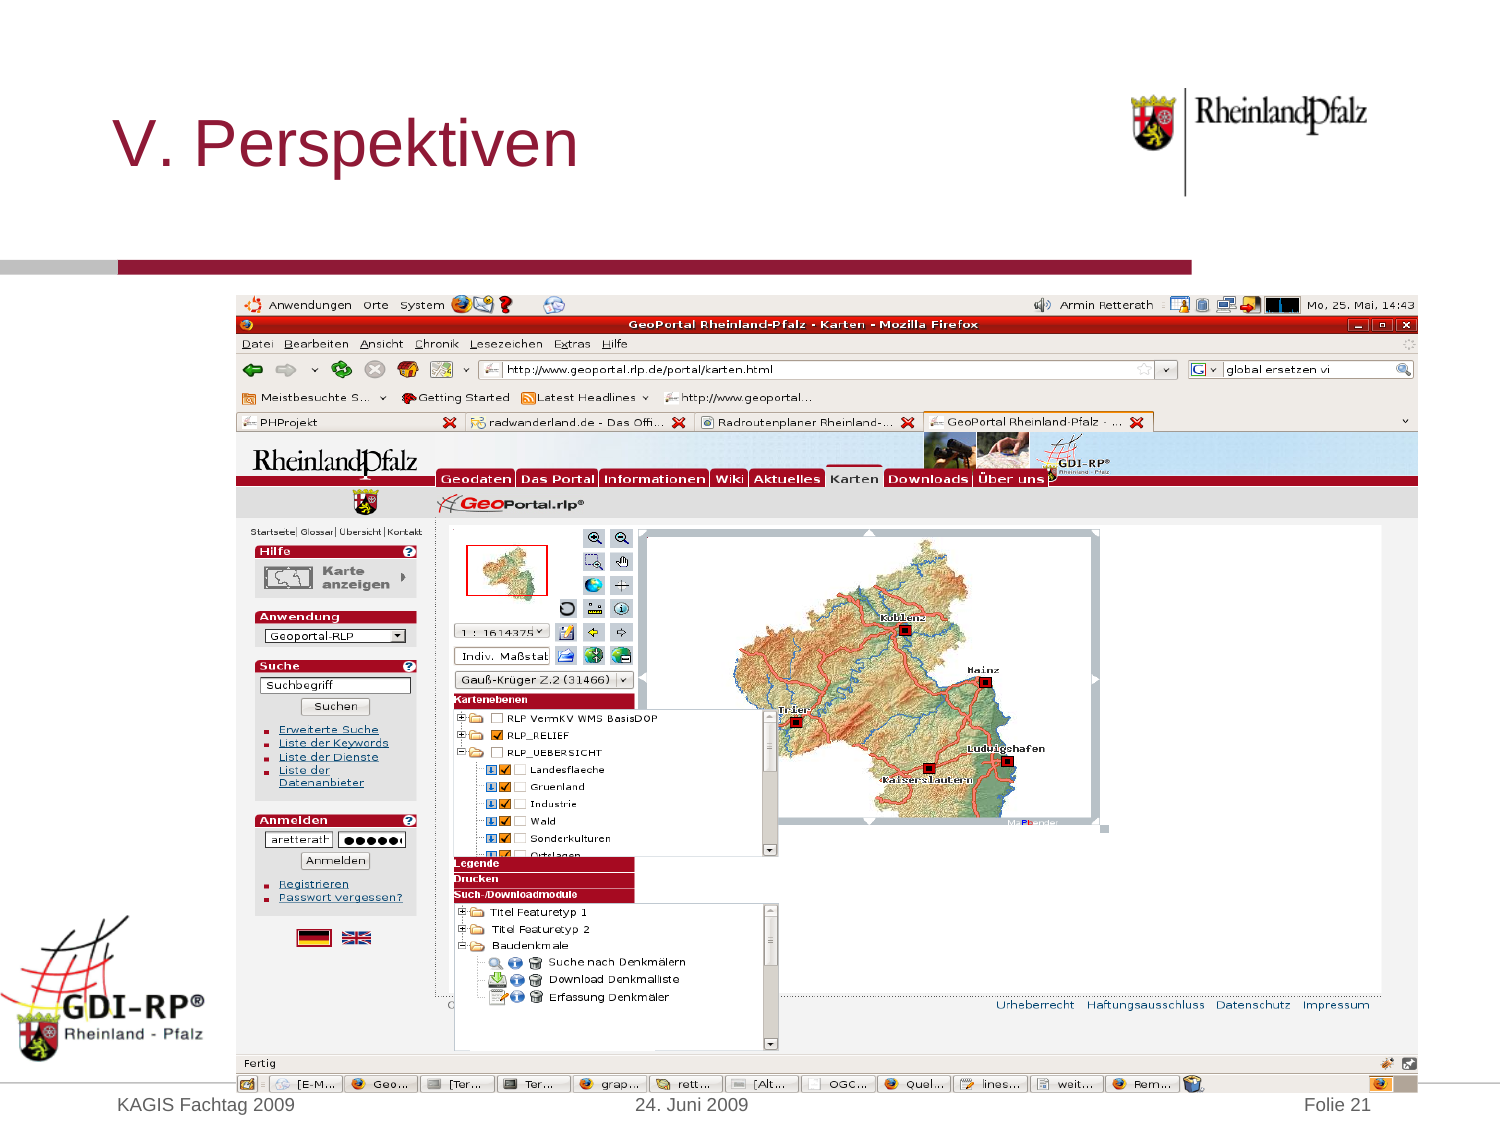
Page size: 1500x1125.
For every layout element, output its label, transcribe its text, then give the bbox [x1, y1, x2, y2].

title V. Perspektiven [112, 70, 1071, 216]
picture [1131, 88, 1447, 198]
picture [236, 295, 1418, 1093]
picture [0, 915, 207, 1063]
